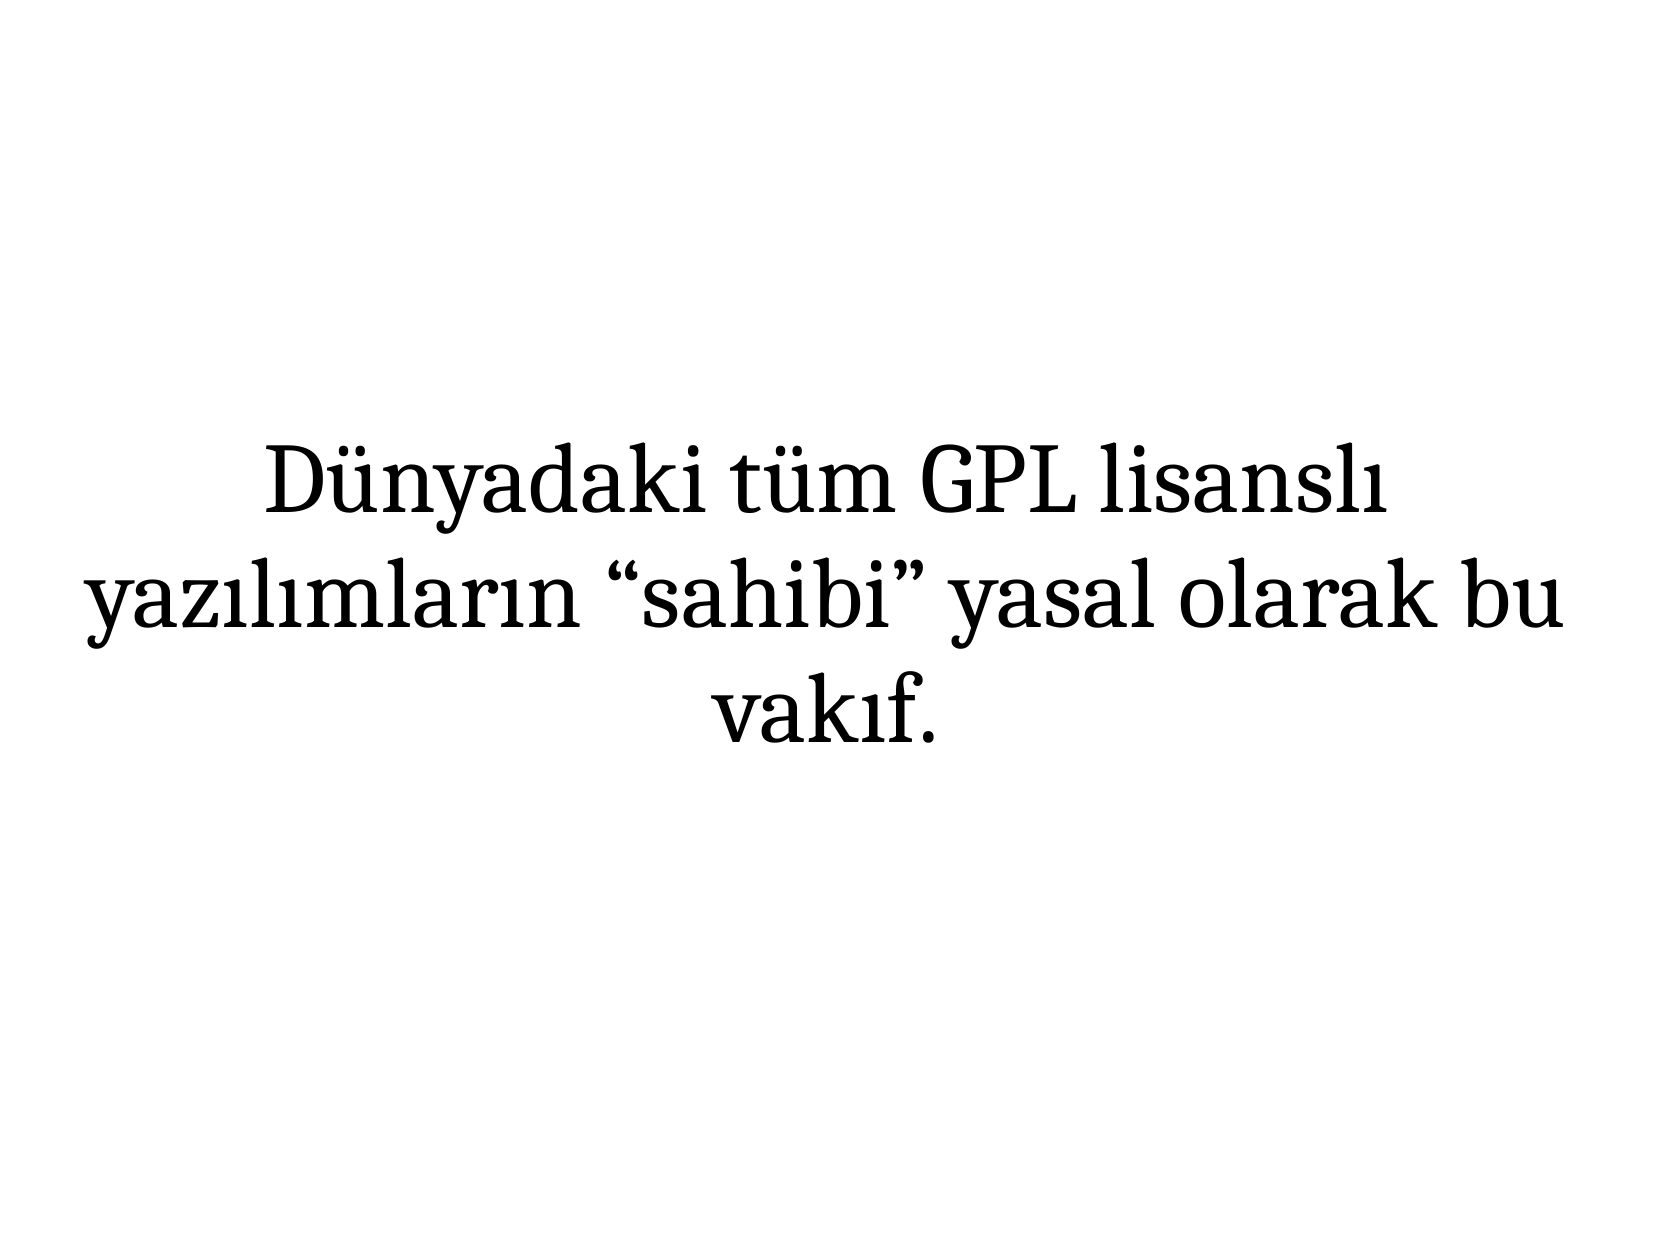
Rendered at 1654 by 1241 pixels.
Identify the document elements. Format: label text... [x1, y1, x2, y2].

title Dünyadaki tüm GPL lisanslı yazılımların “sahibi” yasal olarak bu vakıf. [82, 281, 1571, 908]
